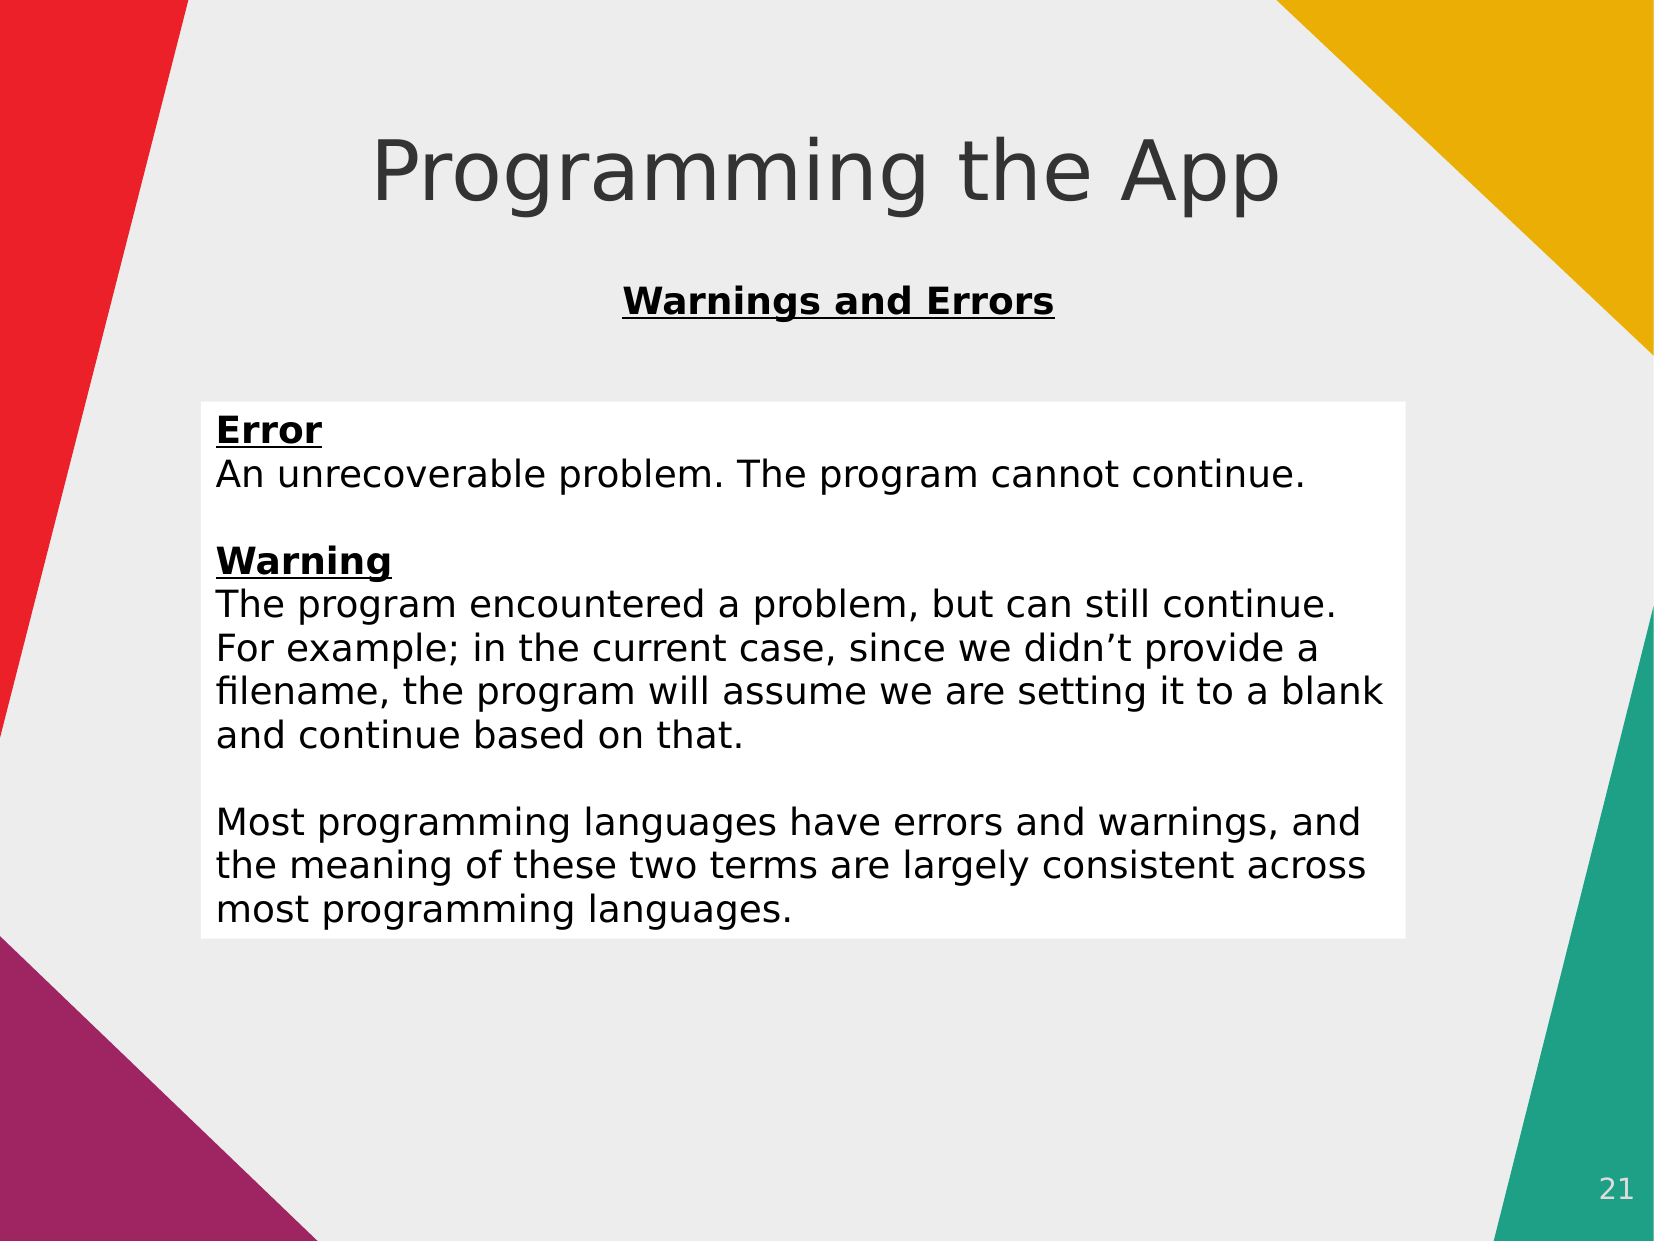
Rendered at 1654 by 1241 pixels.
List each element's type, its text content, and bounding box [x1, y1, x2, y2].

text_box Error An unrecoverable problem. The program cannot continue. Warning The program encountered a problem, but can still continue. For example; in the current case, since we didn’t provide a filename, the program will assume we are setting it to a blank and continue based on that. Most programming languages have errors and warnings, and the meaning of these two terms are largely consistent across most programming languages. [200, 401, 1406, 939]
title Programming the App [114, 73, 1539, 271]
text_box Warnings and Errors [307, 272, 1371, 331]
